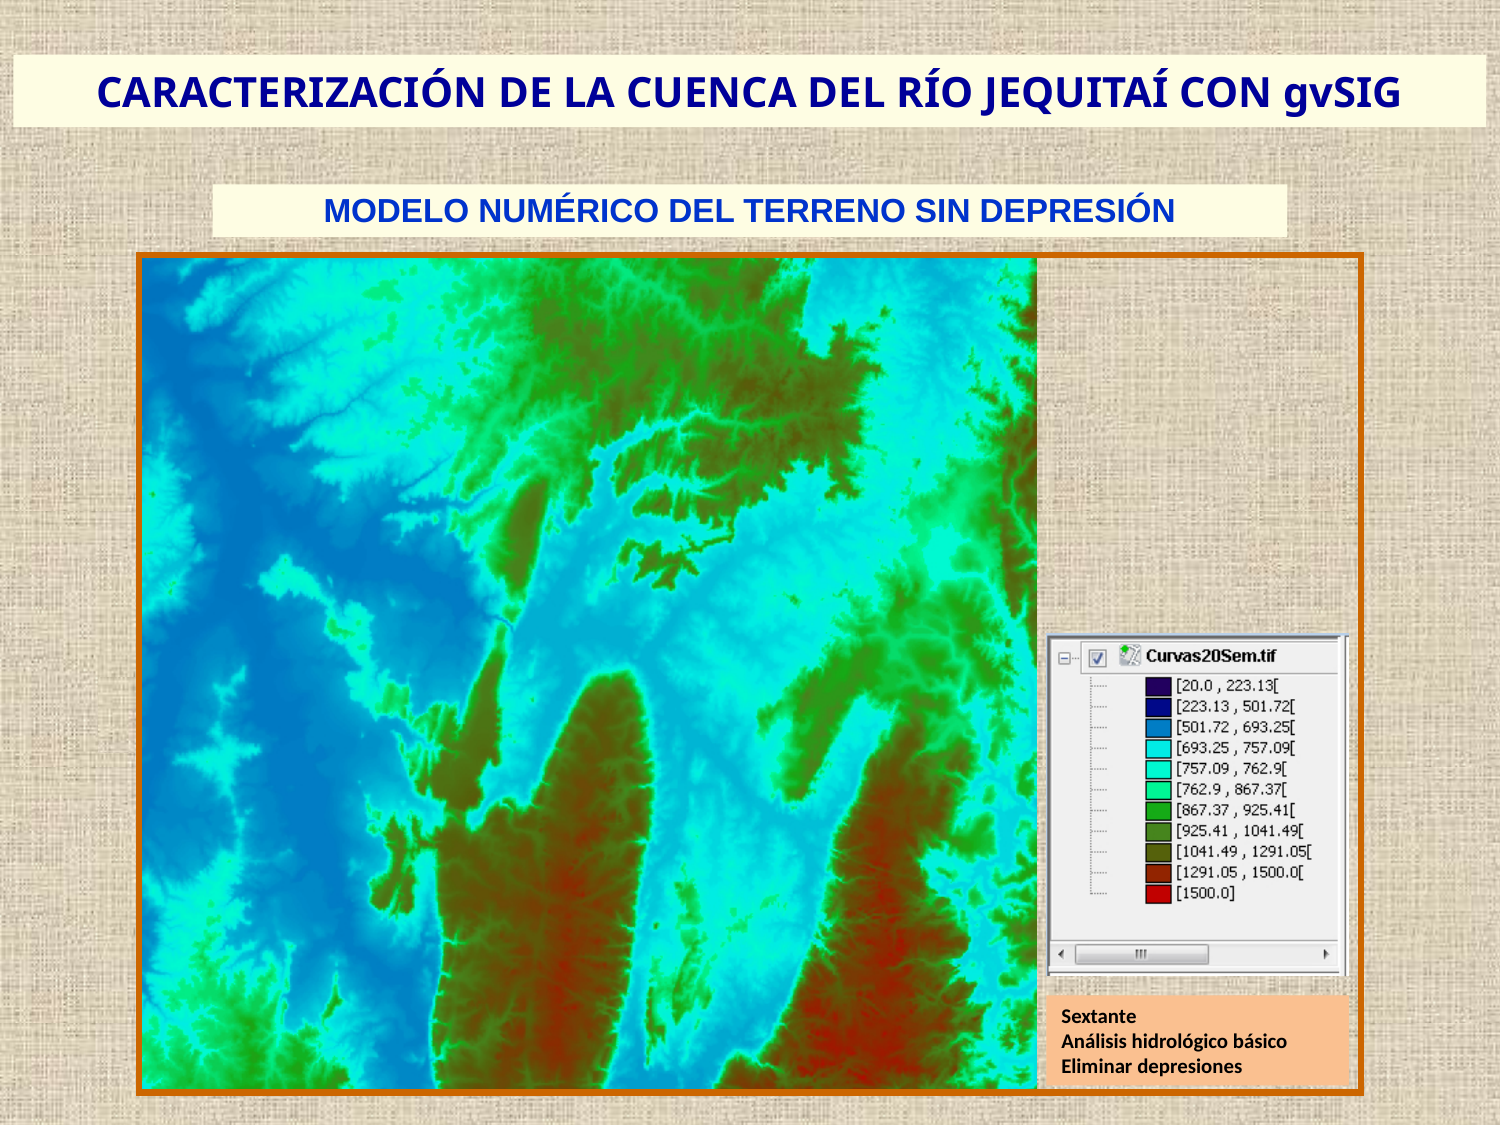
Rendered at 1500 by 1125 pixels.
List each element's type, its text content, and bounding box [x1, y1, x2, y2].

text_box Sextante Análisis hidrológico básico Eliminar depresiones [1046, 995, 1349, 1086]
picture [0, 0, 1500, 1125]
text_box CARACTERIZACIÓN DE LA CUENCA DEL RÍO JEQUITAÍ CON gvSIG [13, 54, 1487, 128]
text_box MODELO NUMÉRICO DEL TERRENO SIN DEPRESIÓN [212, 184, 1288, 237]
